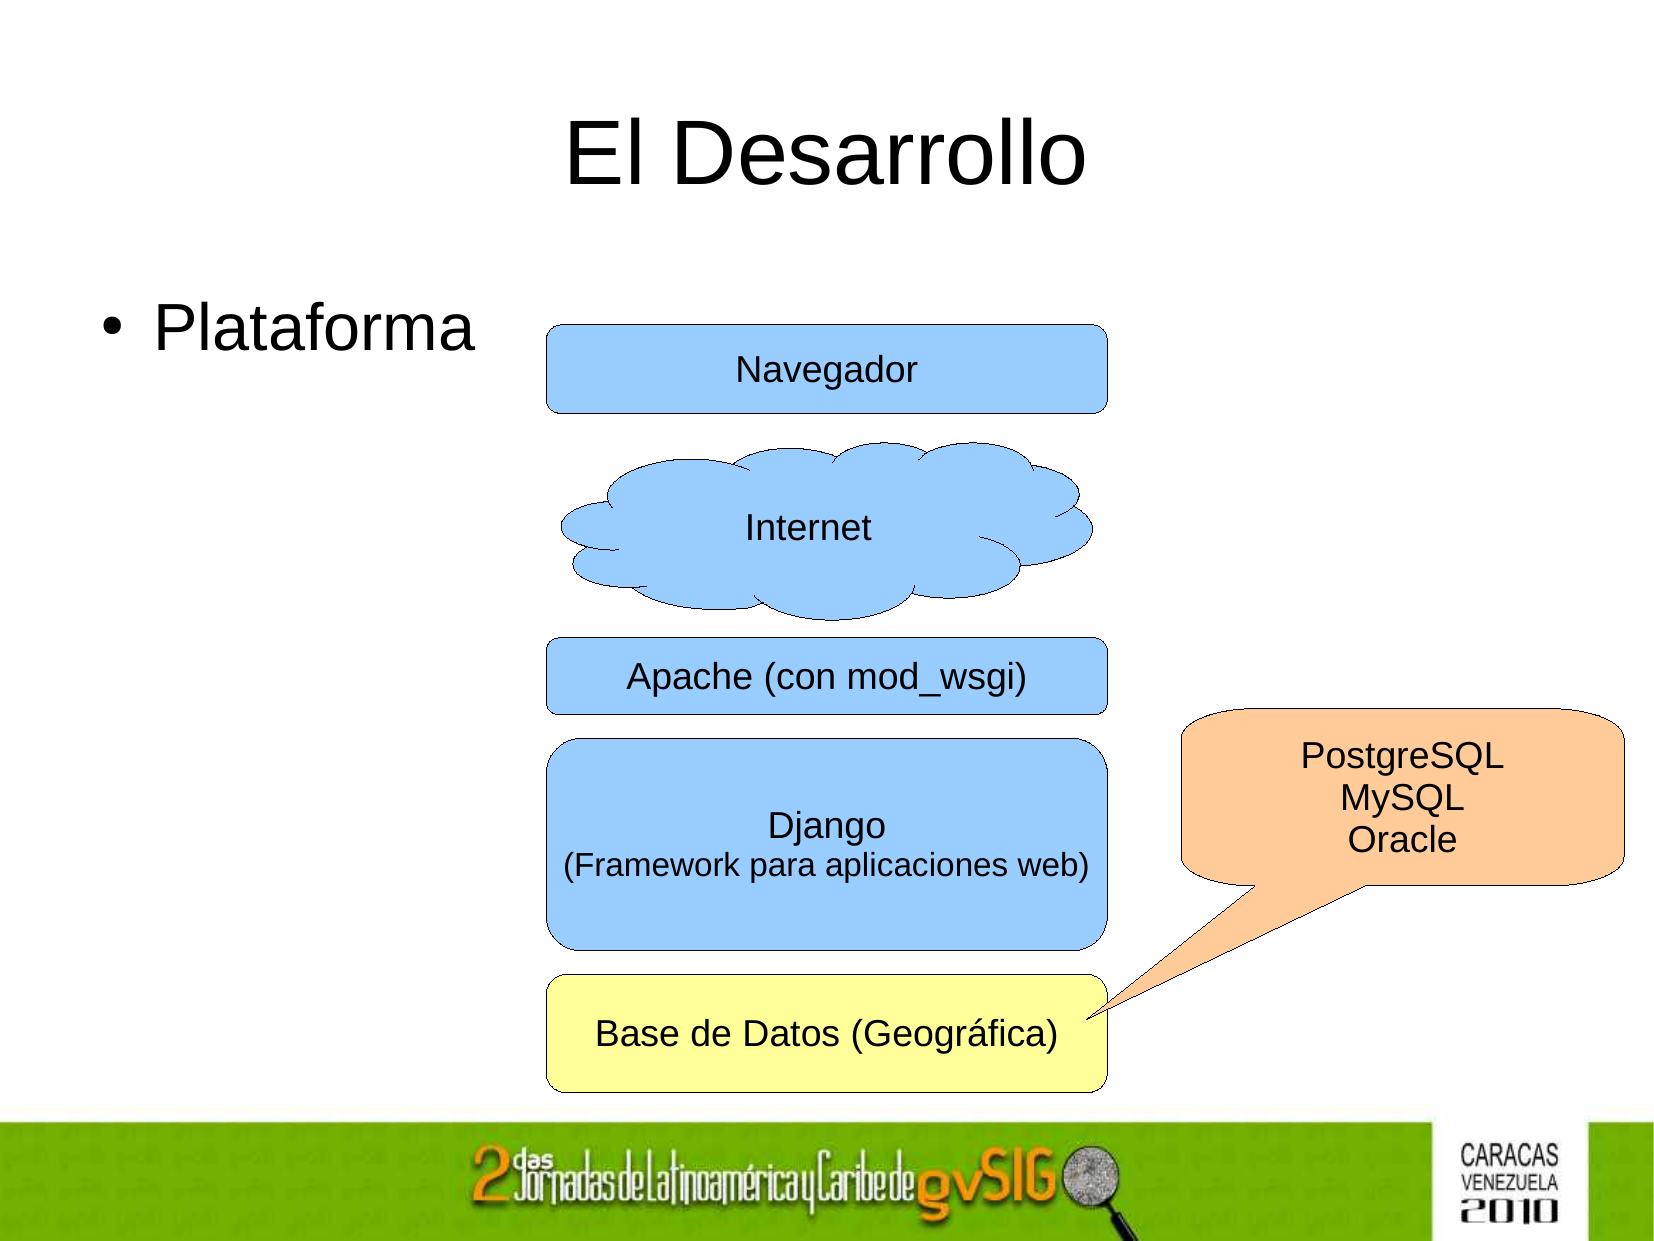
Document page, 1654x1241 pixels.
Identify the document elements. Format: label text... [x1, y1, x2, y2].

list Plataforma [82, 290, 1571, 1094]
text_box Apache (con mod_wsgi) [546, 637, 1108, 715]
picture [0, 0, 1654, 1241]
text_box Internet [561, 442, 1093, 621]
title El Desarrollo [82, 56, 1571, 250]
text_box Navegador [546, 324, 1108, 414]
text_box Base de Datos (Geográfica) [546, 974, 1108, 1093]
text_box Django (Framework para aplicaciones web) [546, 738, 1108, 951]
text_box PostgreSQL MySQL Oracle [1086, 708, 1625, 1020]
